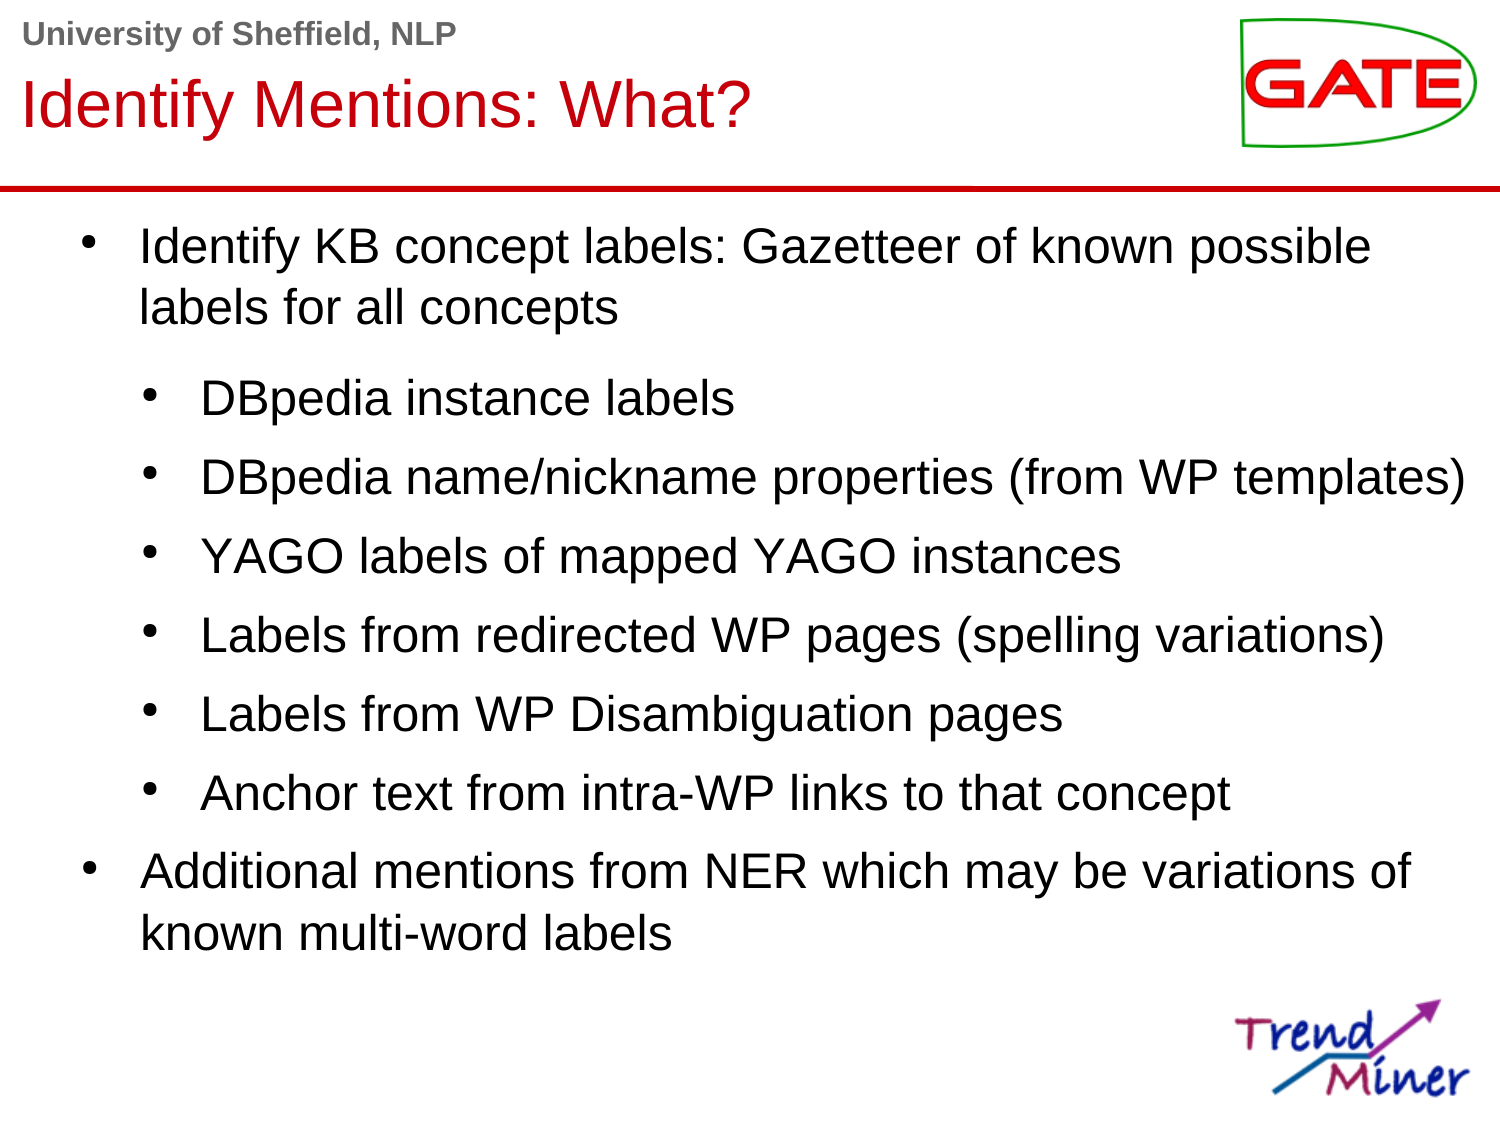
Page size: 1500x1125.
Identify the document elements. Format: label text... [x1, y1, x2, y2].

list Identify KB concept labels: Gazetteer of known possible labels for all concepts DBpedia instance labels DBpedia name/nickname properties (from WP templates) YAGO labels of mapped YAGO instances Labels from redirected WP pages (spelling variations) Labels from WP Disambiguation pages Anchor text from intra-WP links to that concept Additional mentions from NER which may be variations of known multi-word labels [23, 212, 1477, 1063]
picture [1204, 992, 1496, 1118]
picture [1240, 18, 1477, 148]
title Identify Mentions: What? [20, 45, 1240, 166]
